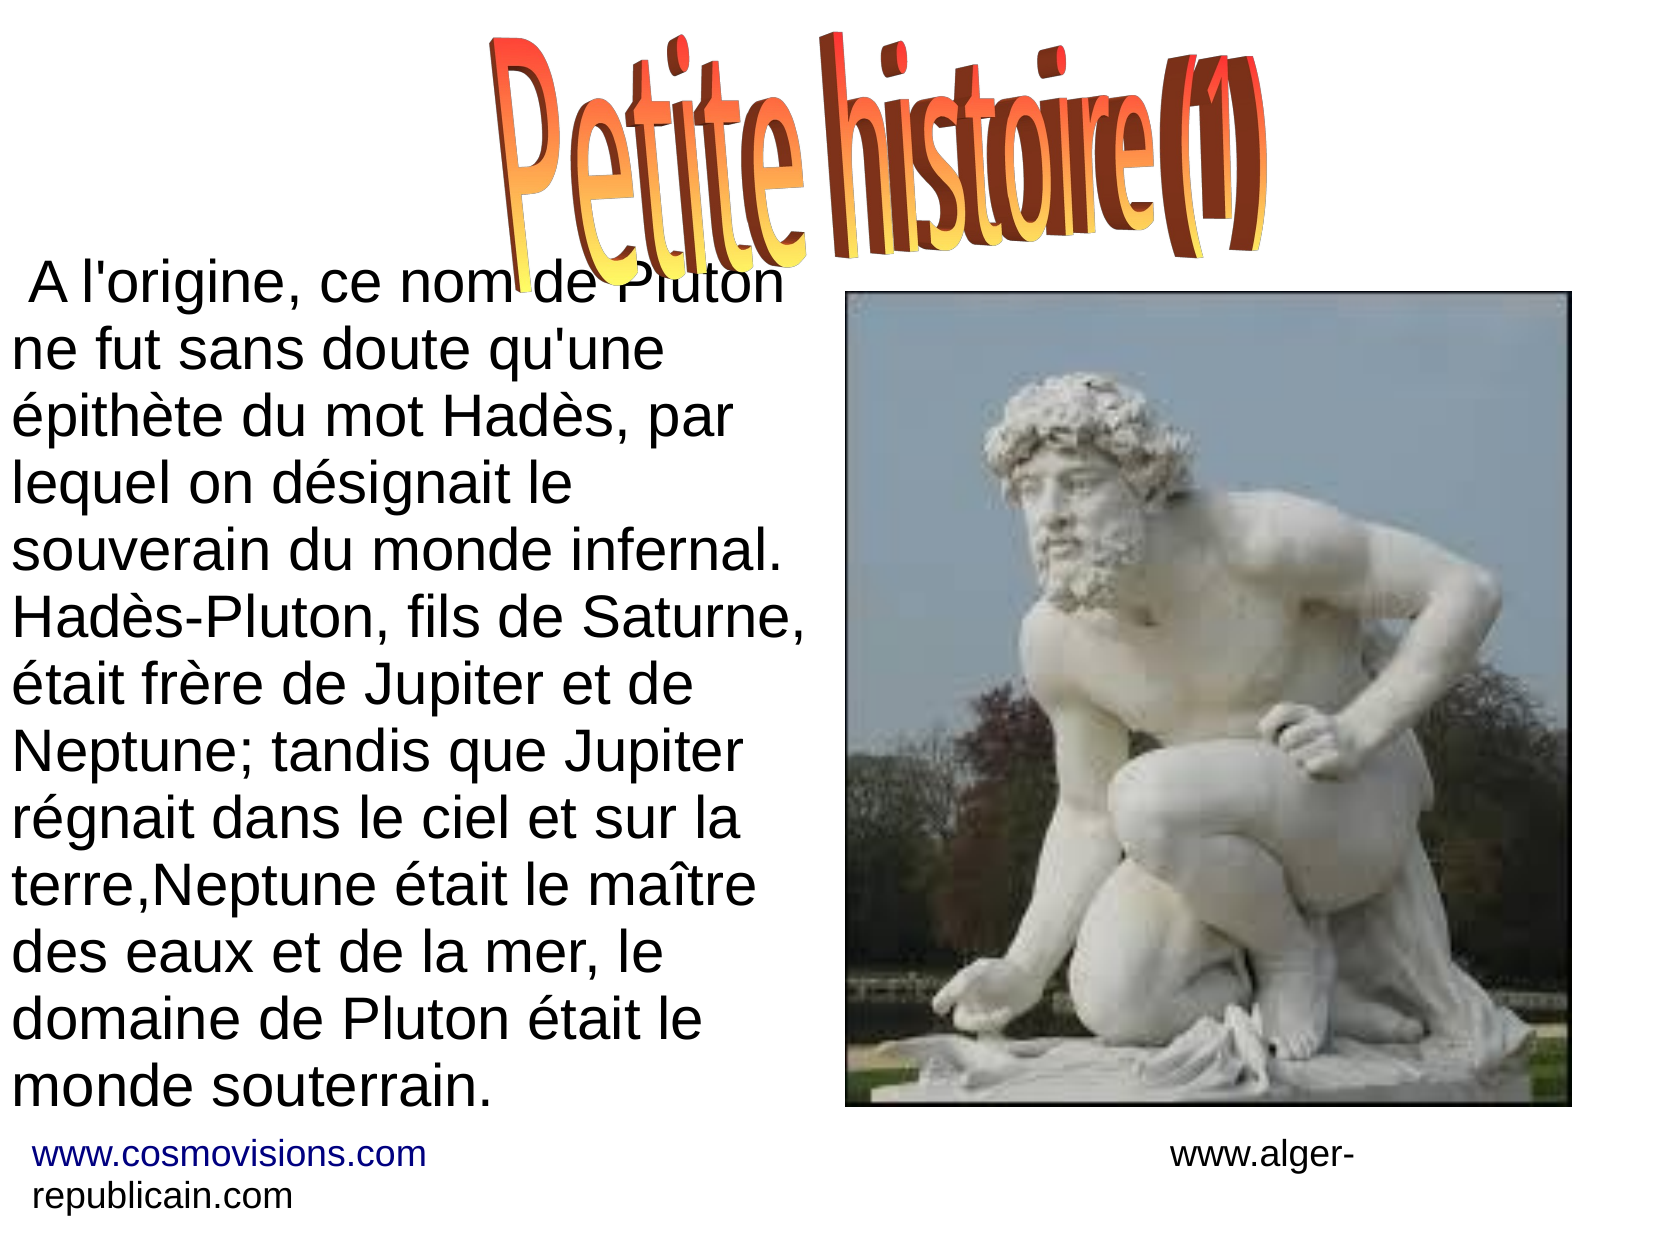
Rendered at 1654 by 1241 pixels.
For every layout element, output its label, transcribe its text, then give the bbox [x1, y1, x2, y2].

picture [845, 291, 1572, 1108]
list A l'origine, ce nom de Pluton ne fut sans doute qu'une épithète du mot Hadès, par lequel on désignait le souverain du monde infernal. Hadès-Pluton, fils de Saturne, était frère de Jupiter et de Neptune; tandis que Jupiter régnait dans le ciel et sur la terre,Neptune était le maître des eaux et de la mer, le domaine de Pluton était le monde souterrain. [11, 248, 827, 1126]
text_box www.cosmovisions.com www.alger-republicain.com [17, 1125, 1630, 1182]
text_box [112, 1190, 122, 1206]
text_box [12, 1169, 296, 1227]
